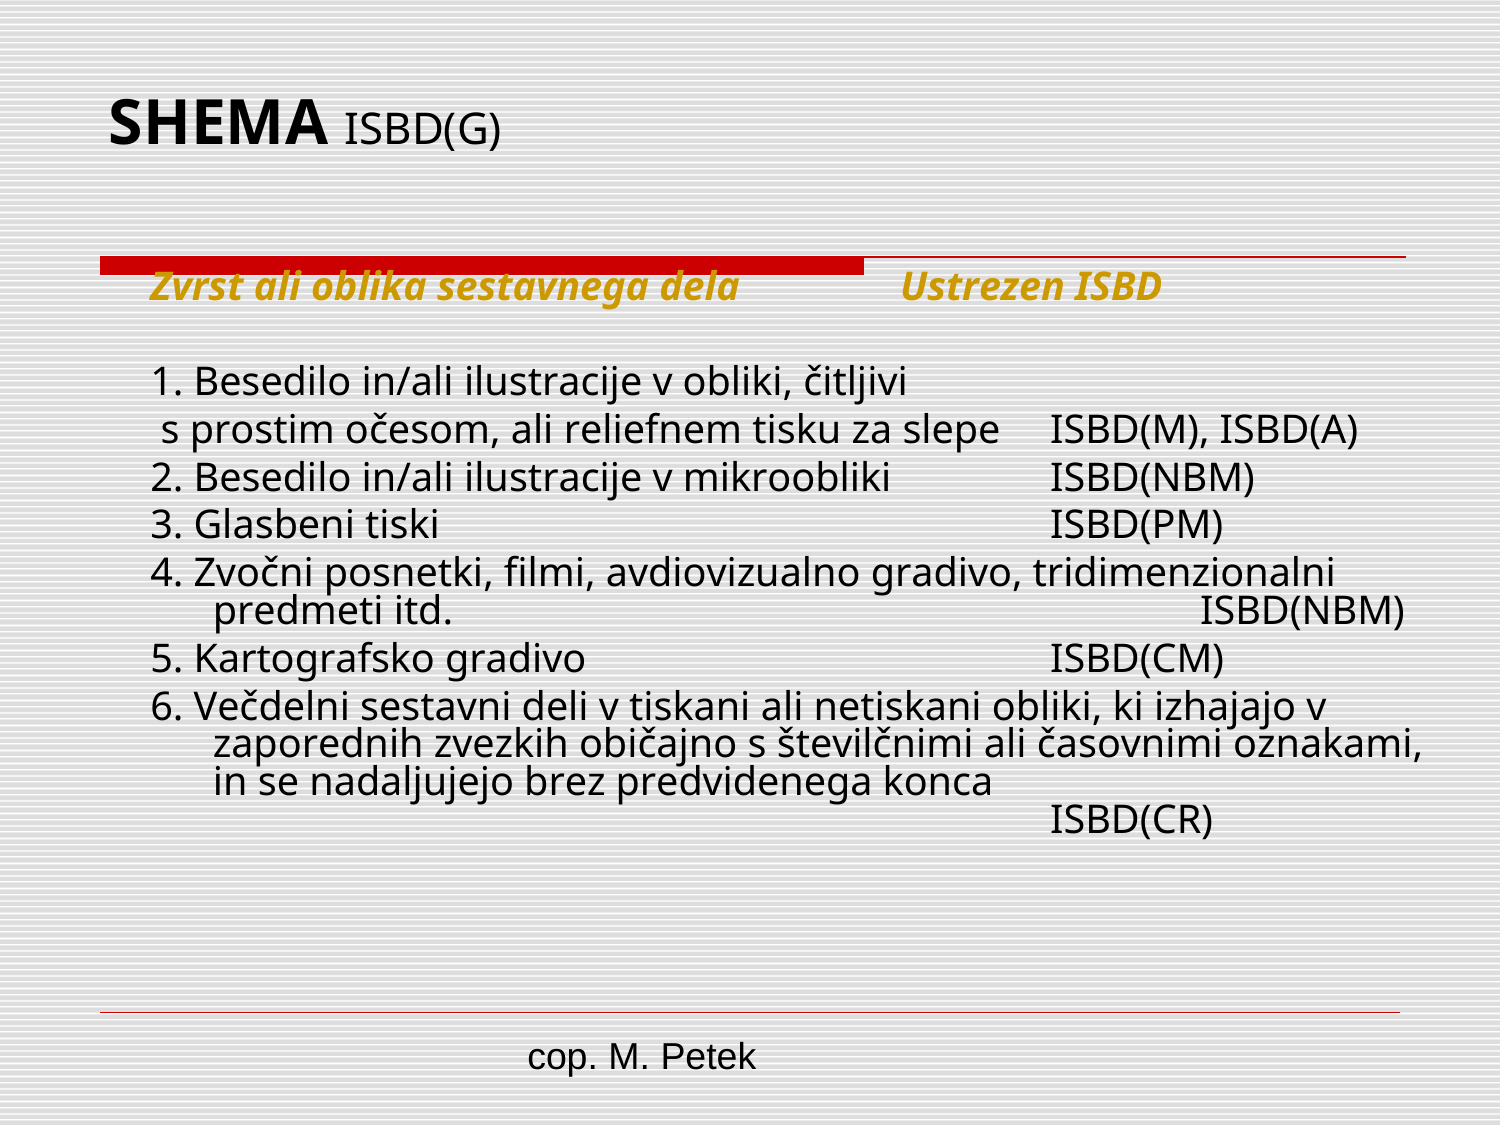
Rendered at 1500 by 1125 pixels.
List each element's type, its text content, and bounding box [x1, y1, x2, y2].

list Zvrst ali oblika sestavnega dela Ustrezen ISBD 1. Besedilo in/ali ilustracije v obliki, čitljivi s prostim očesom, ali reliefnem tisku za slepe ISBD(M), ISBD(A) 2. Besedilo in/ali ilustracije v mikroobliki ISBD(NBM) 3. Glasbeni tiski ISBD(PM) 4. Zvočni posnetki, filmi, avdiovizualno gradivo, tridimenzionalni predmeti itd. ISBD(NBM) 5. Kartografsko gradivo ISBD(CM) 6. Večdelni sestavni deli v tiskani ali netiskani obliki, ki izhajajo v zaporednih zvezkih običajno s številčnimi ali časovnimi oznakami, in se nadaljujejo brez predvidenega konca ISBD(CR) [135, 262, 1471, 1125]
picture [0, 0, 1500, 1125]
title SHEMA ISBD(G) [94, 0, 1407, 250]
